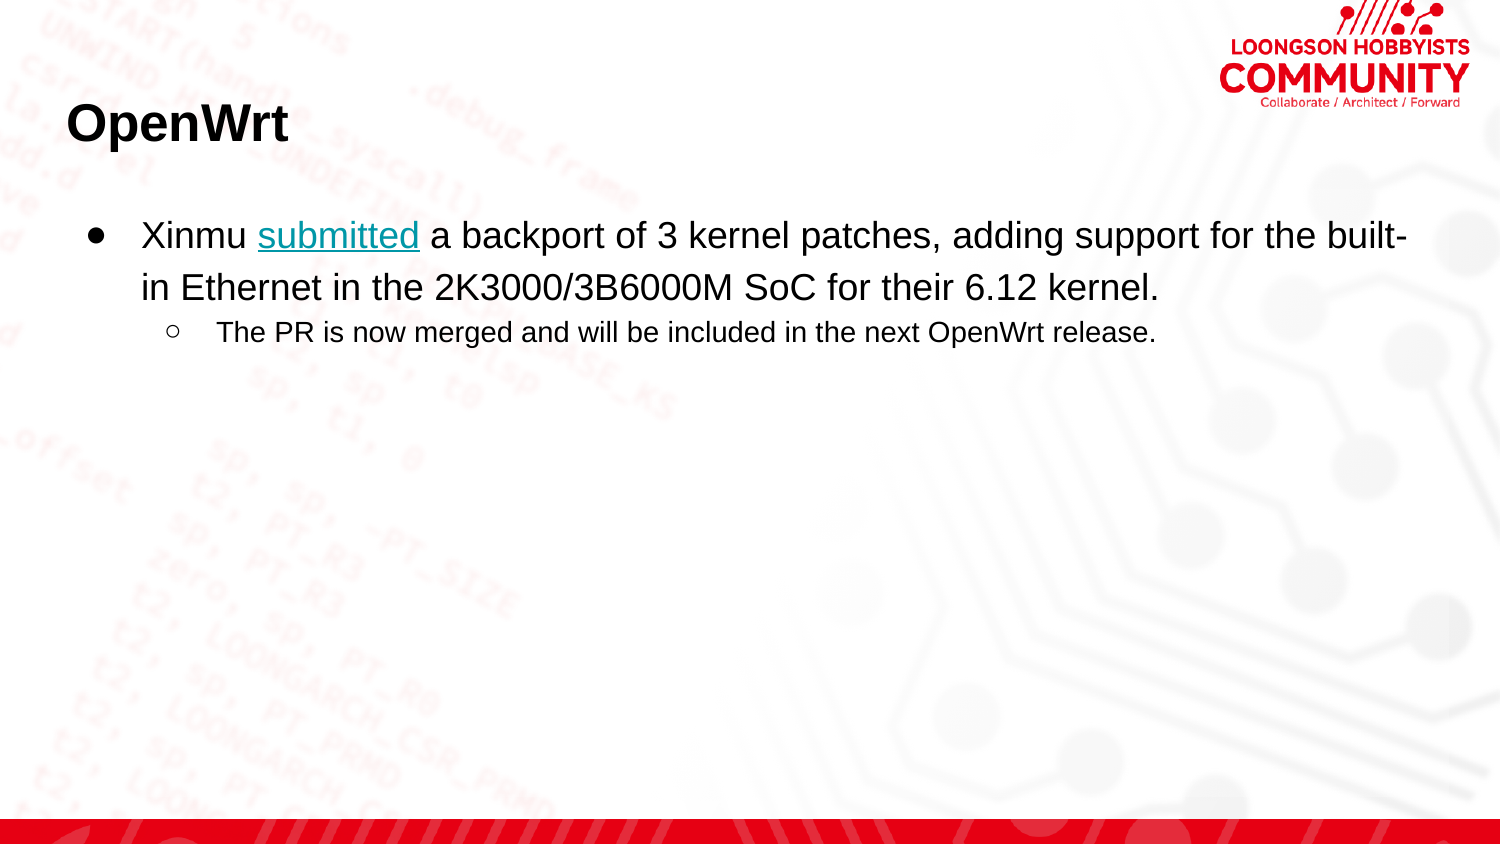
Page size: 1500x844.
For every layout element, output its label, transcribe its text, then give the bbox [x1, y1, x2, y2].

picture [0, 0, 1500, 844]
title OpenWrt [51, 72, 1449, 167]
list Xinmu submitted a backport of 3 kernel patches, adding support for the built-in Ethernet in the 2K3000/3B6000M SoC for their 6.12 kernel. The PR is now merged and will be included in the next OpenWrt release. [51, 189, 1449, 797]
